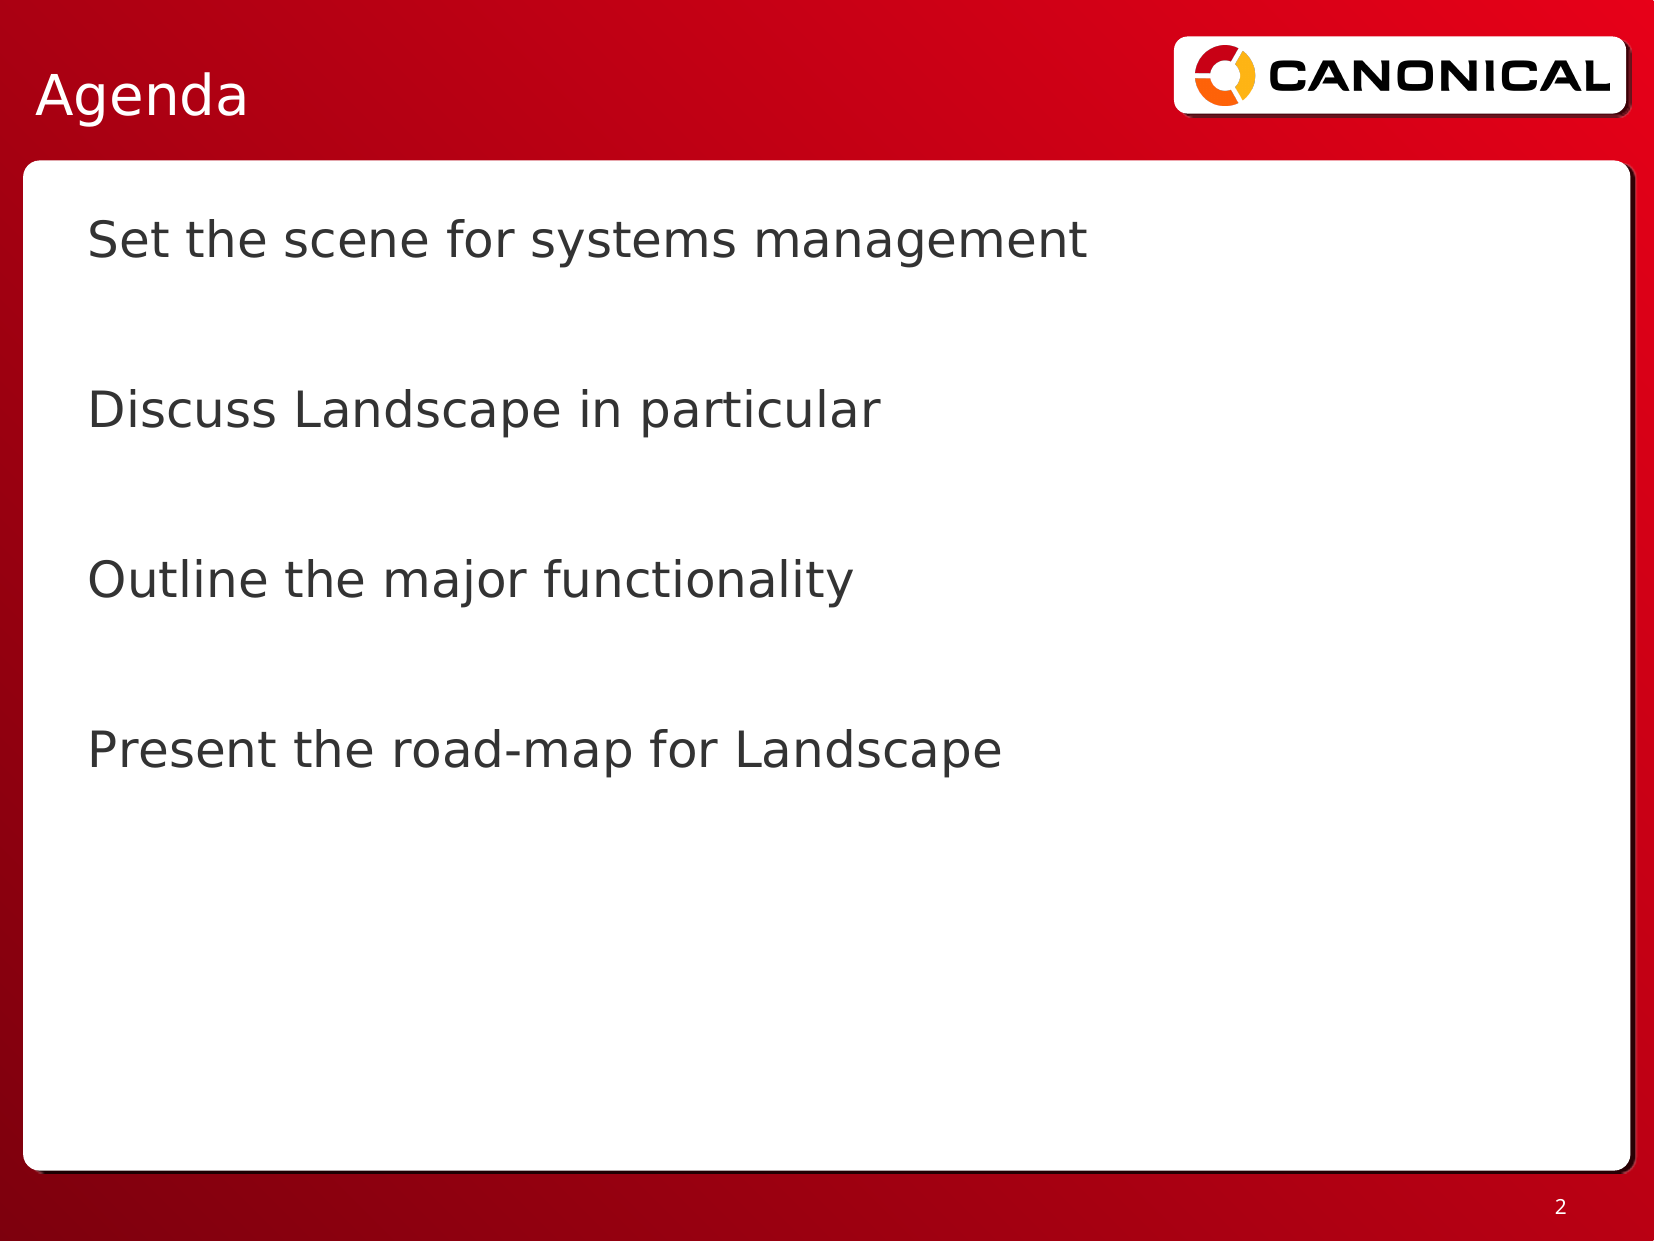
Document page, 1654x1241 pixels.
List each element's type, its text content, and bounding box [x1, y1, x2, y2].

list Set the scene for systems management Discuss Landscape in particular Outline the major functionality Present the road-map for Landscape [70, 213, 1559, 1017]
title Agenda [35, 0, 1523, 201]
picture [1523, 45, 1610, 106]
